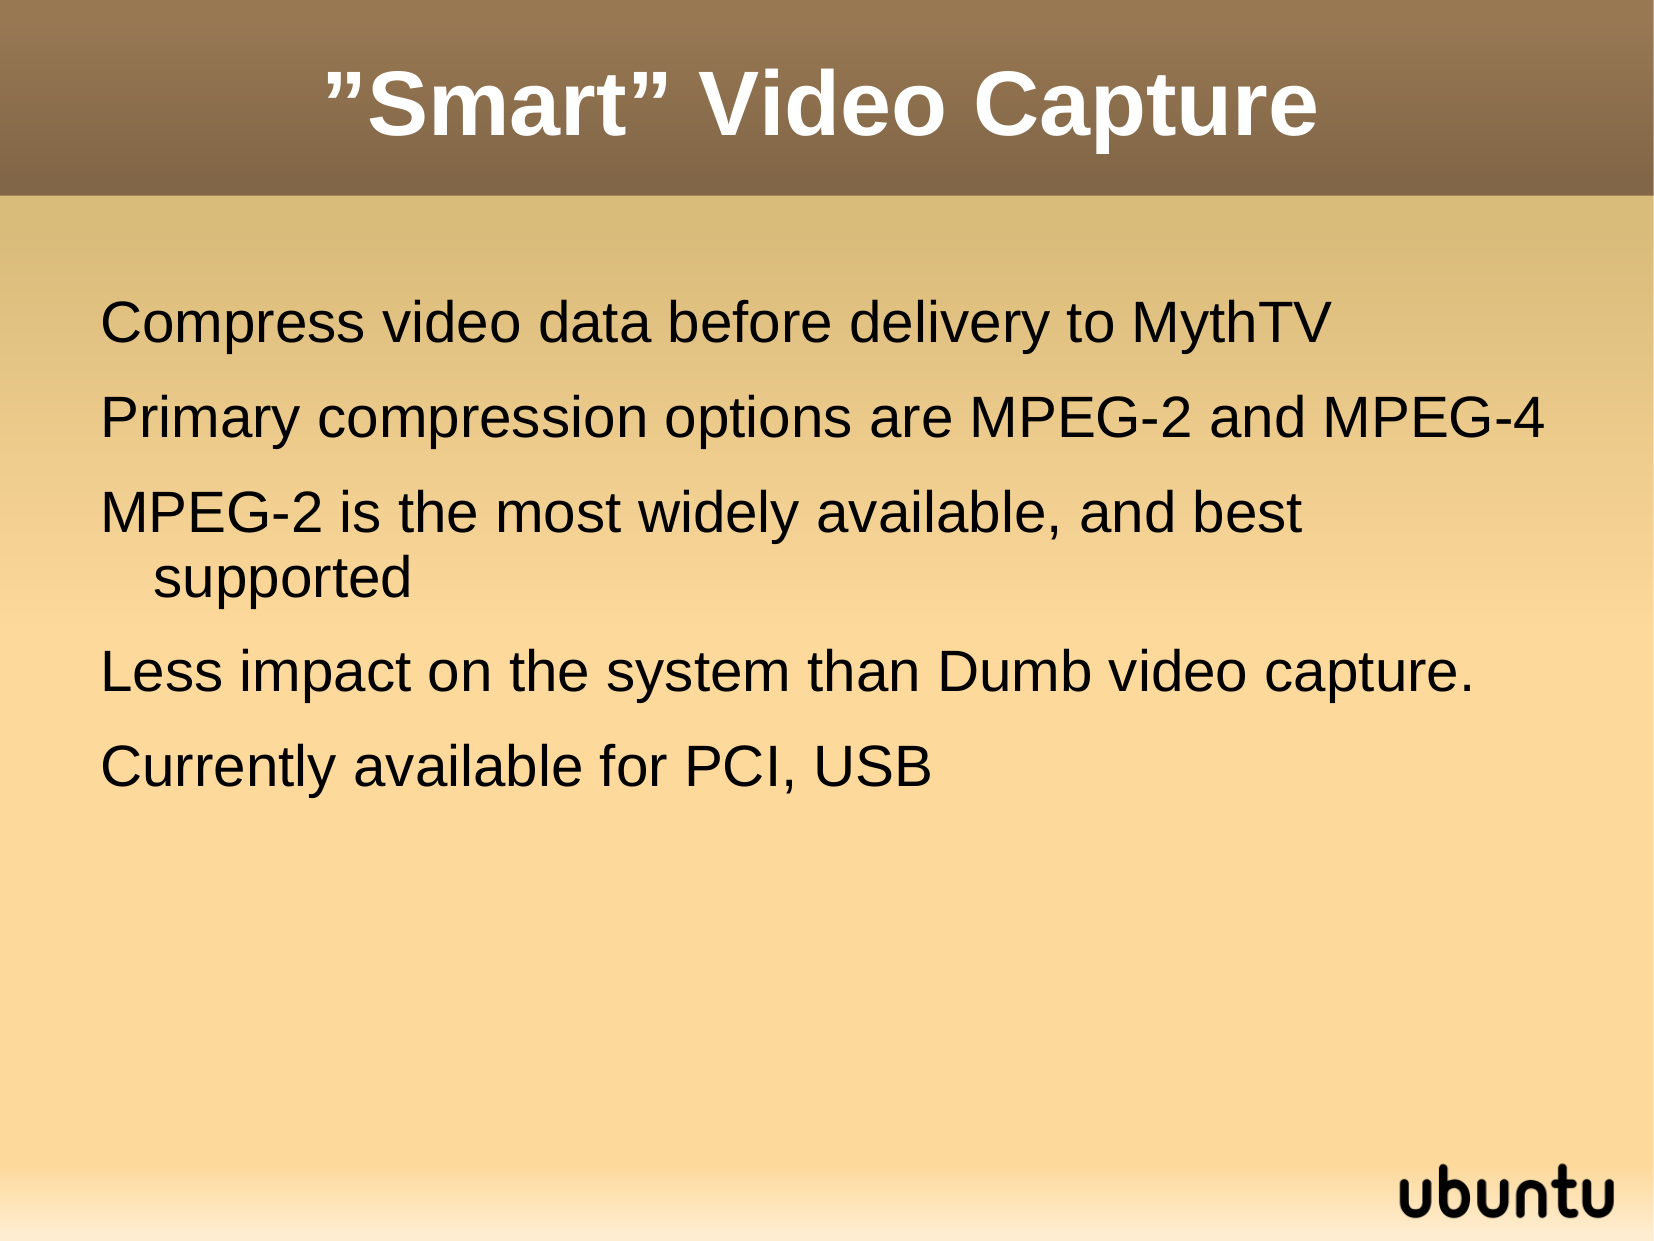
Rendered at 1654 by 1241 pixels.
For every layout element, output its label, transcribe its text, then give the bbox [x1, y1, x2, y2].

list Compress video data before delivery to MythTV Primary compression options are MPEG-2 and MPEG-4 MPEG-2 is the most widely available, and best supported Less impact on the system than Dumb video capture. Currently available for PCI, USB [82, 290, 1571, 1094]
title ”Smart” Video Capture [76, 7, 1565, 200]
picture [0, 0, 1654, 1241]
